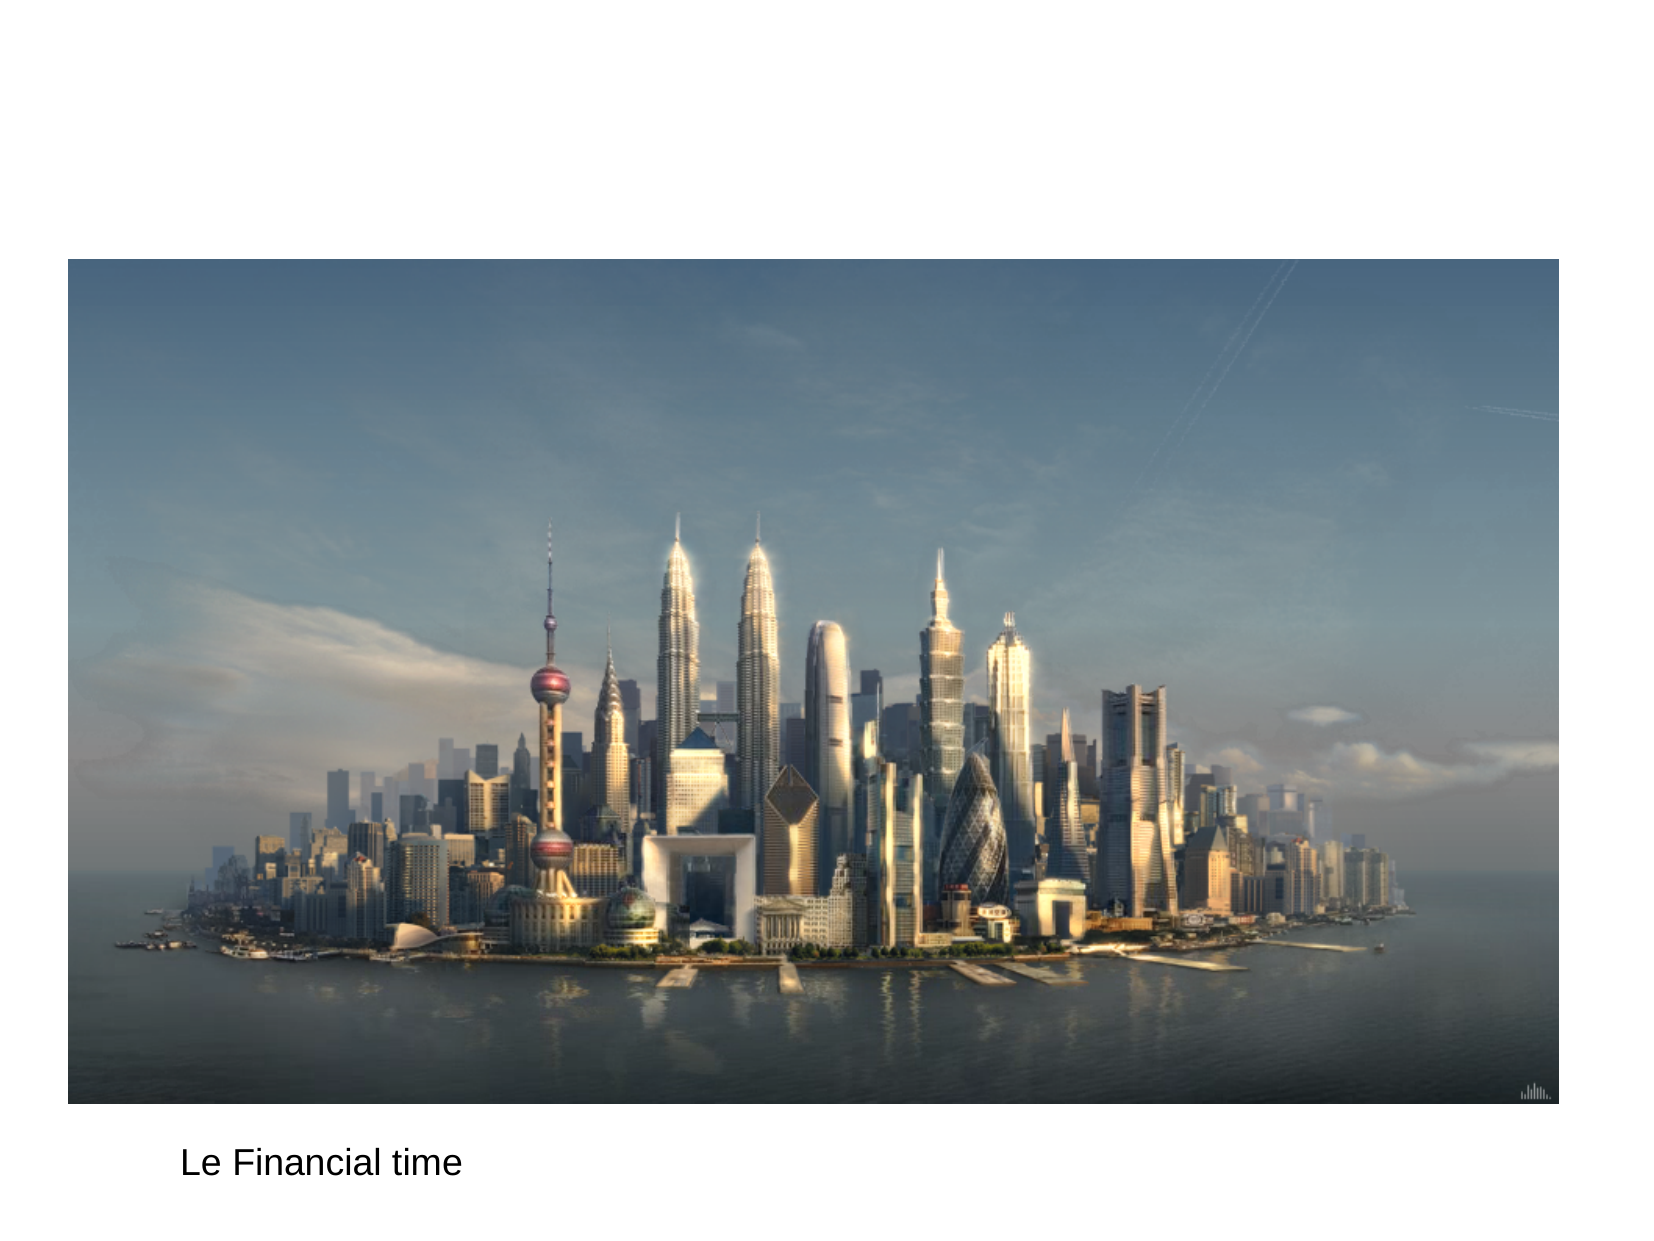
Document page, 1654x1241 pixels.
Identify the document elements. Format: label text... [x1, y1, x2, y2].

picture [68, 259, 1559, 1104]
text_box Le Financial time [165, 1133, 478, 1191]
